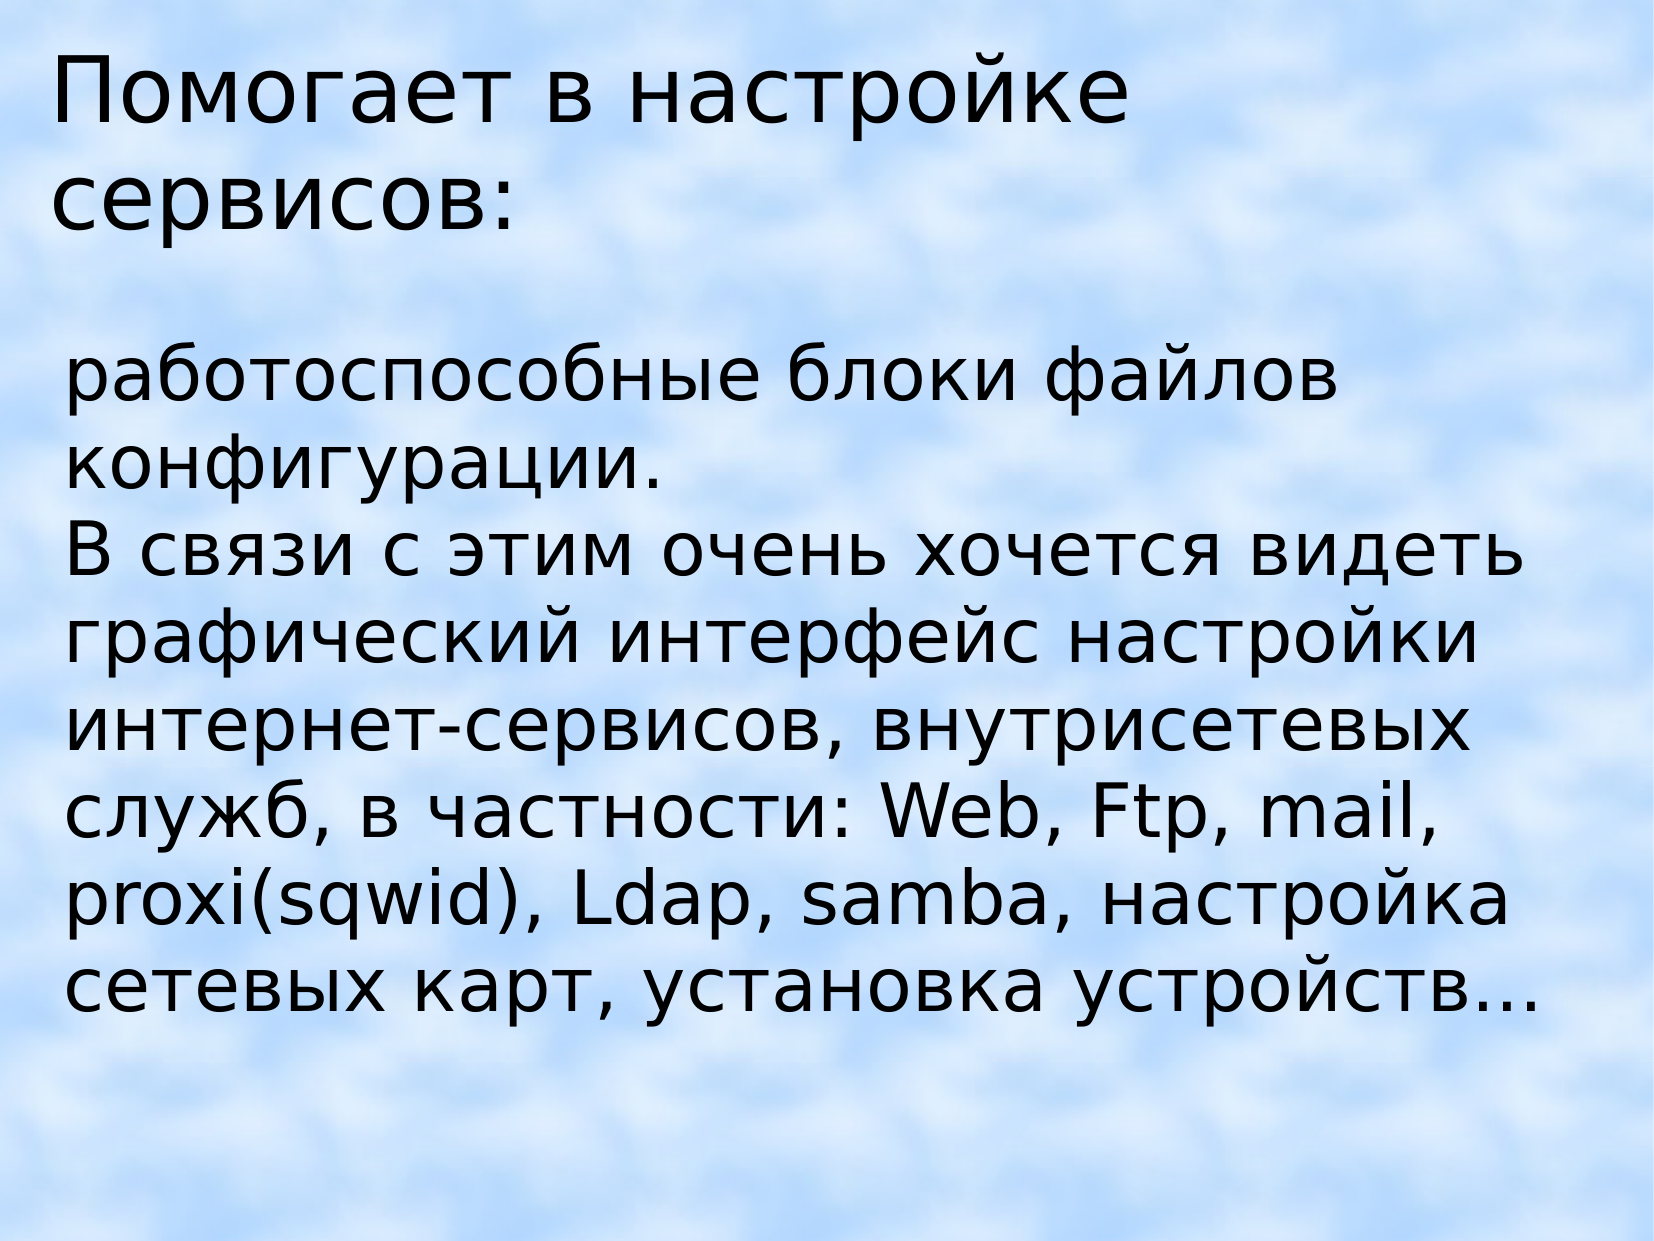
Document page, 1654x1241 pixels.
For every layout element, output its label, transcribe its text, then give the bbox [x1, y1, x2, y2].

text_box работоспособные блоки файлов конфигурации. В связи с этим очень хочется видеть графический интерфейс настройки интернет-сервисов, внутрисетевых служб, в частности: Web, Ftp, mail, proxi(sqwid), Ldap, samba, настройка сетевых карт, установка устройств... [48, 323, 1602, 1038]
picture [0, 0, 1654, 1241]
text_box Помогает в настройке сервисов: [34, 29, 1607, 259]
